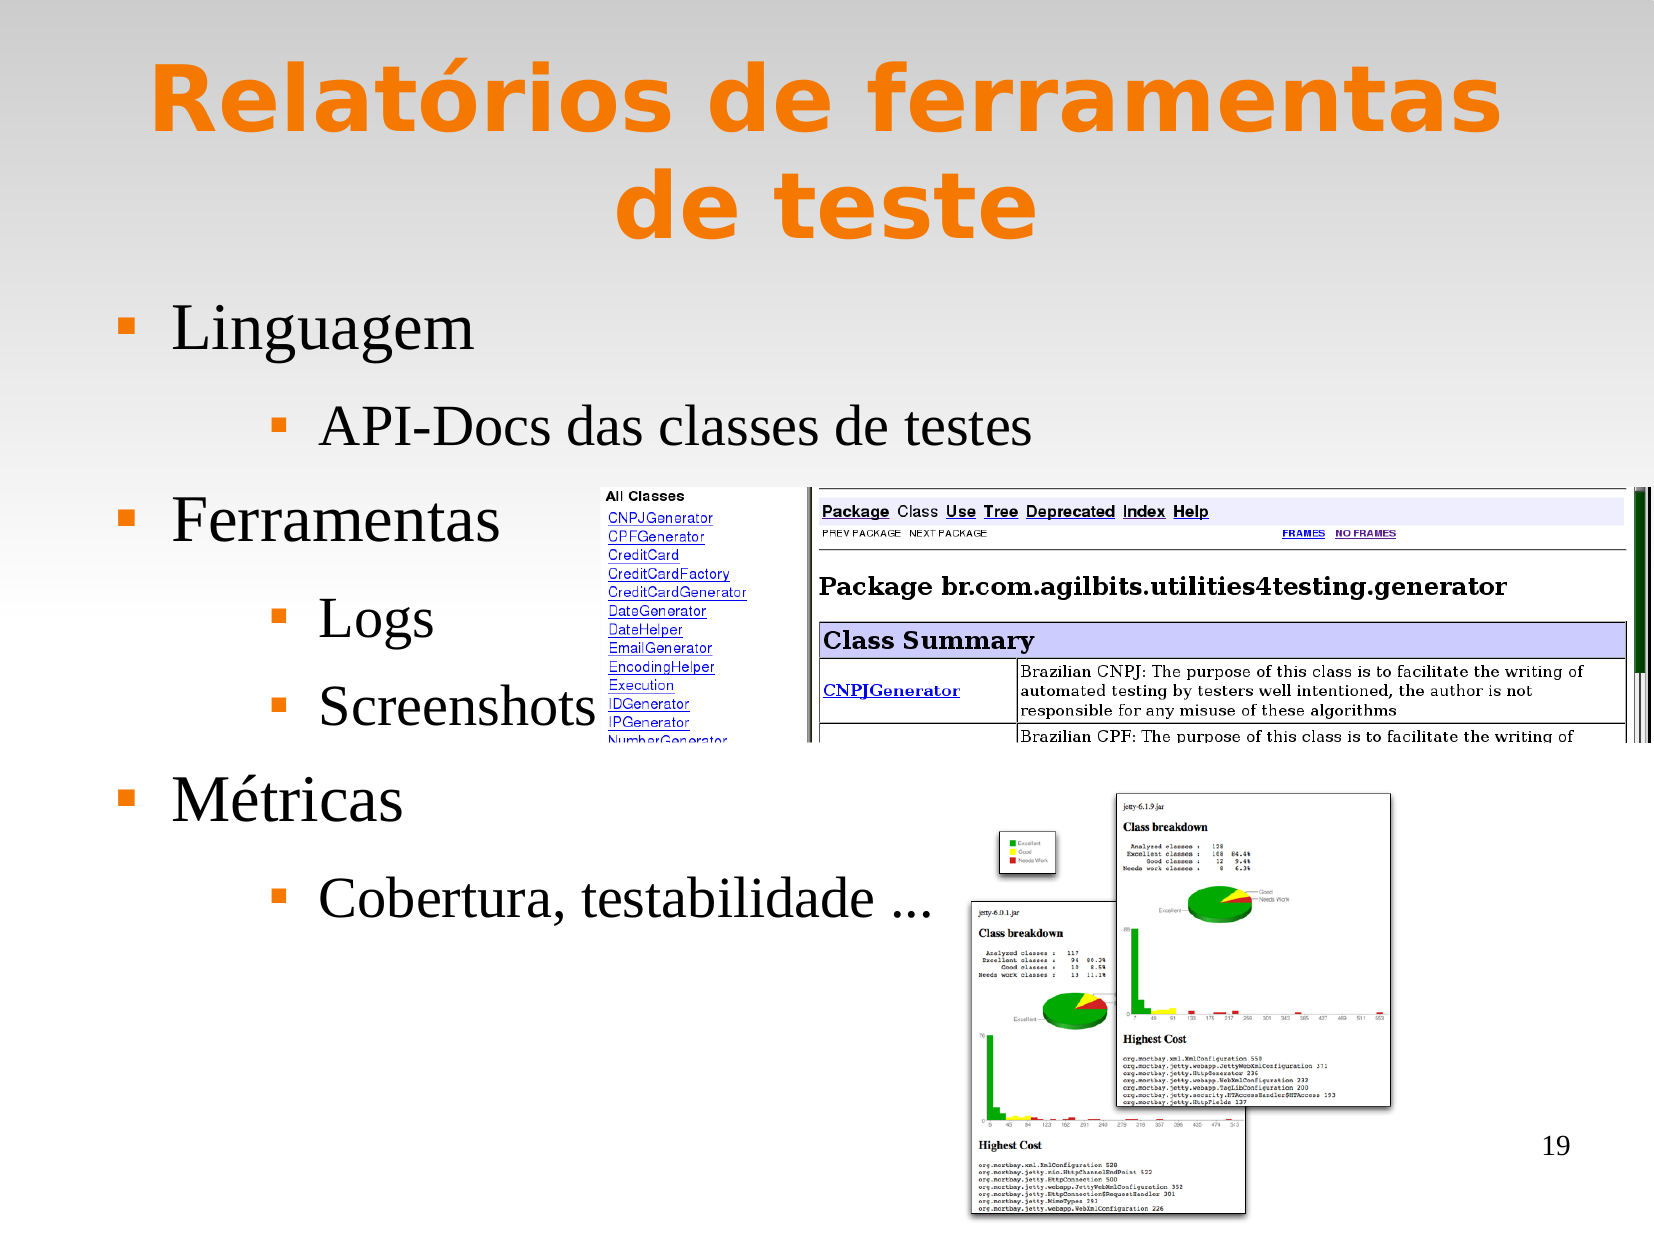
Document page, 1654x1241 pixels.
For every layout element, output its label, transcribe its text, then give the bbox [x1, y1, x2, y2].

picture [955, 781, 1406, 1232]
picture [600, 487, 1651, 743]
title Relatórios de ferramentas de teste [82, 45, 1571, 261]
list Linguagem API-Docs das classes de testes Ferramentas Logs Screenshots Métricas Cobertura, testabilidade ... [82, 290, 1571, 1094]
